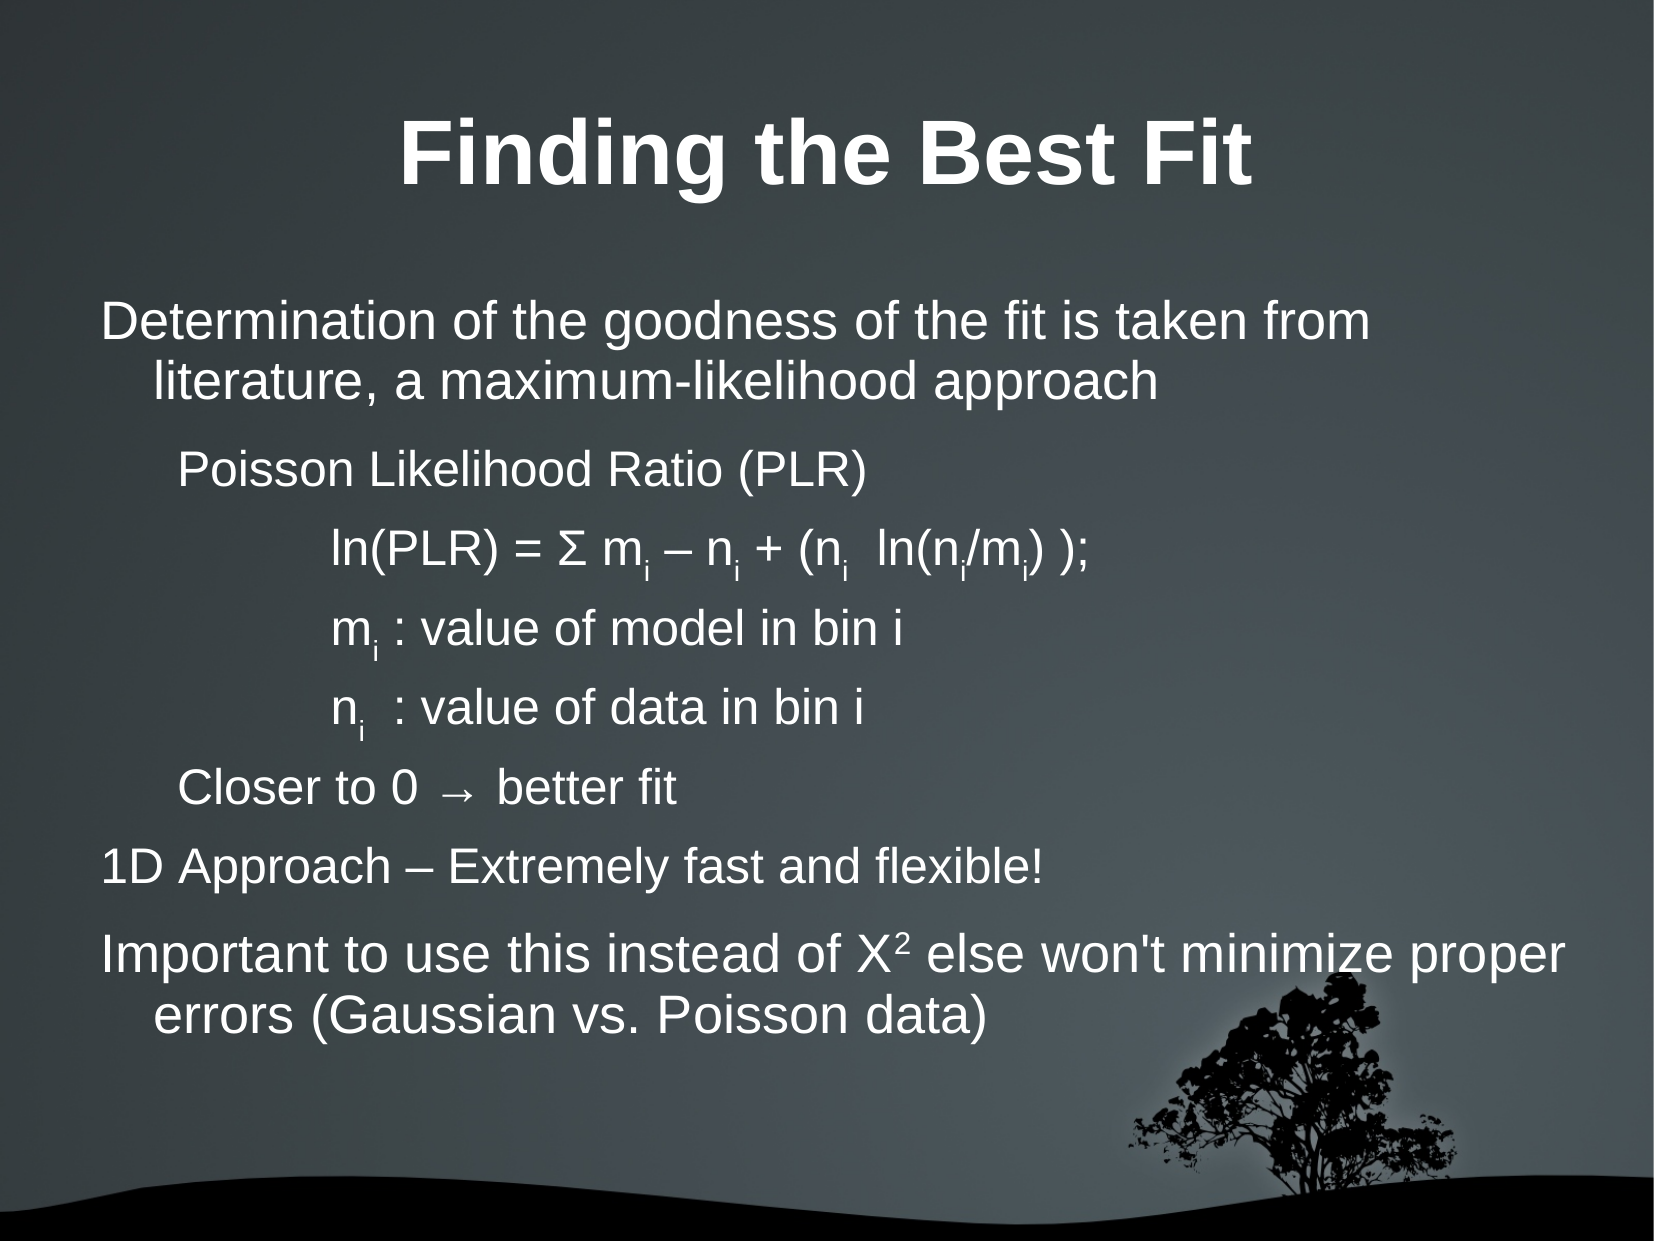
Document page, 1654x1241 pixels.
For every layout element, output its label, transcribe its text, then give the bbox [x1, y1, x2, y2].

list Determination of the goodness of the fit is taken from literature, a maximum-likelihood approach Poisson Likelihood Ratio (PLR)‏ ln(PLR) = Σ mi – ni + (ni ln(ni/mi) ); mi : value of model in bin i ni : value of data in bin i Closer to 0 → better fit 1D Approach – Extremely fast and flexible! Important to use this instead of Χ2 else won't minimize proper errors (Gaussian vs. Poisson data)‏ [82, 290, 1571, 1109]
picture [0, 0, 1654, 1241]
title Finding the Best Fit [82, 49, 1571, 257]
